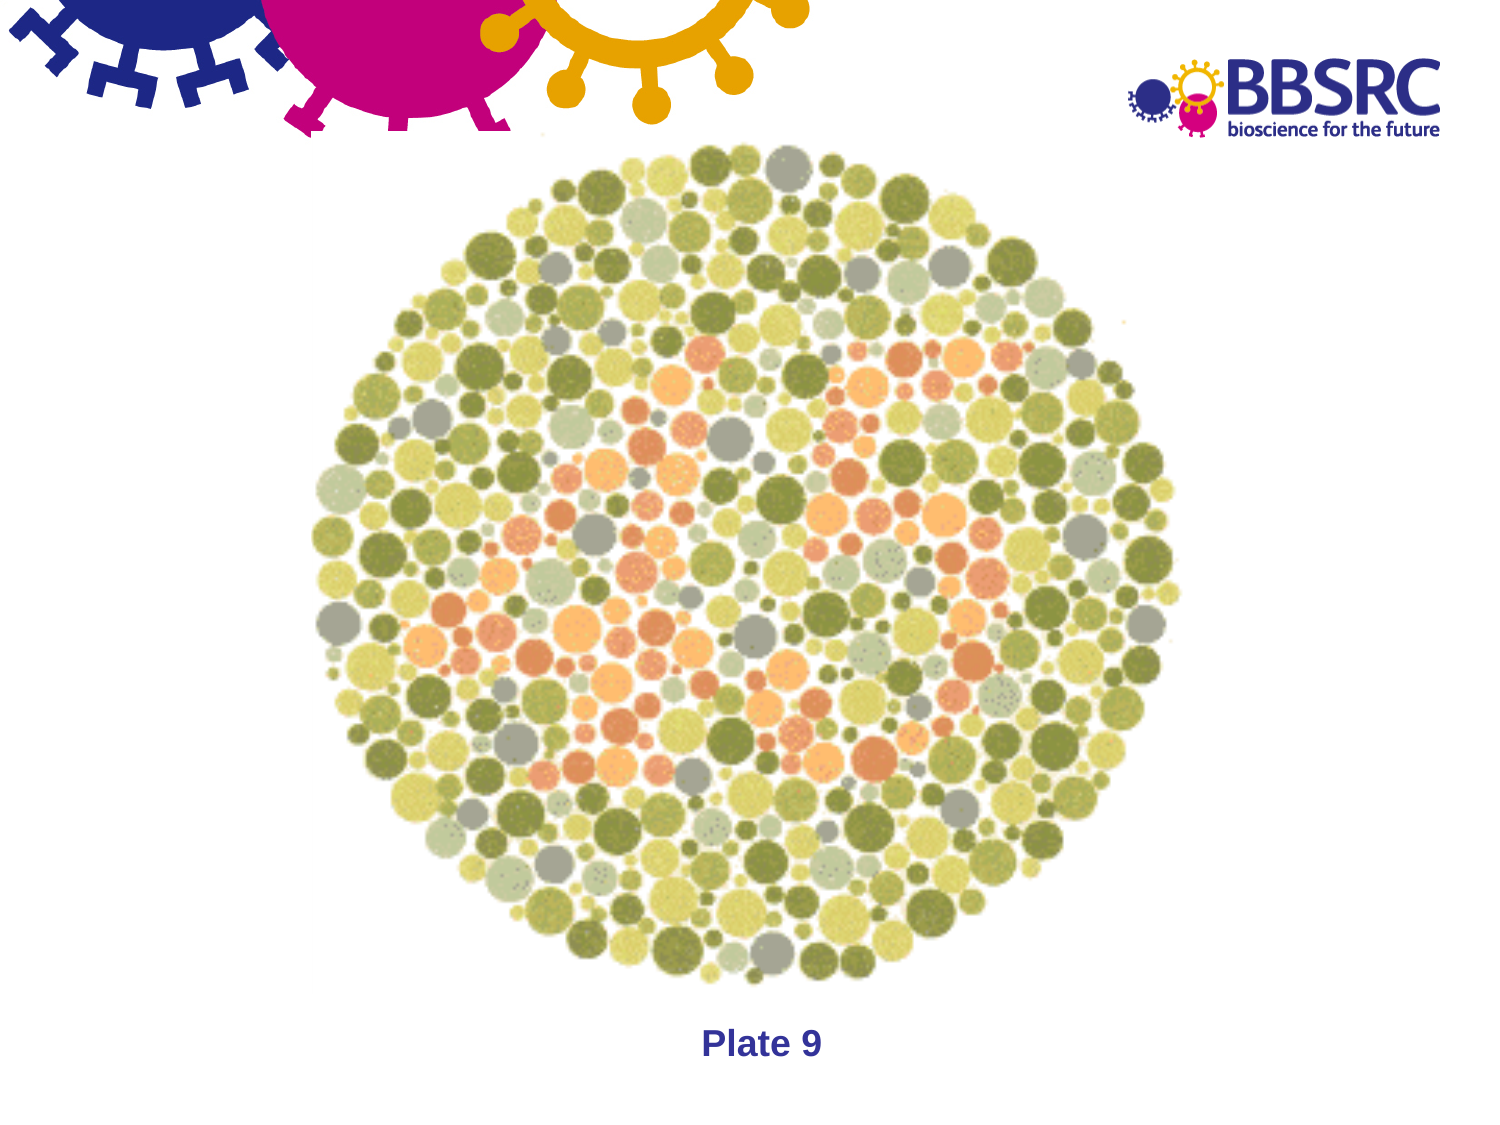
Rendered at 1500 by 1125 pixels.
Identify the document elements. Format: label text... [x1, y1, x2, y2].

text_box Plate 9 [442, 1011, 1081, 1072]
picture [311, 131, 1189, 994]
